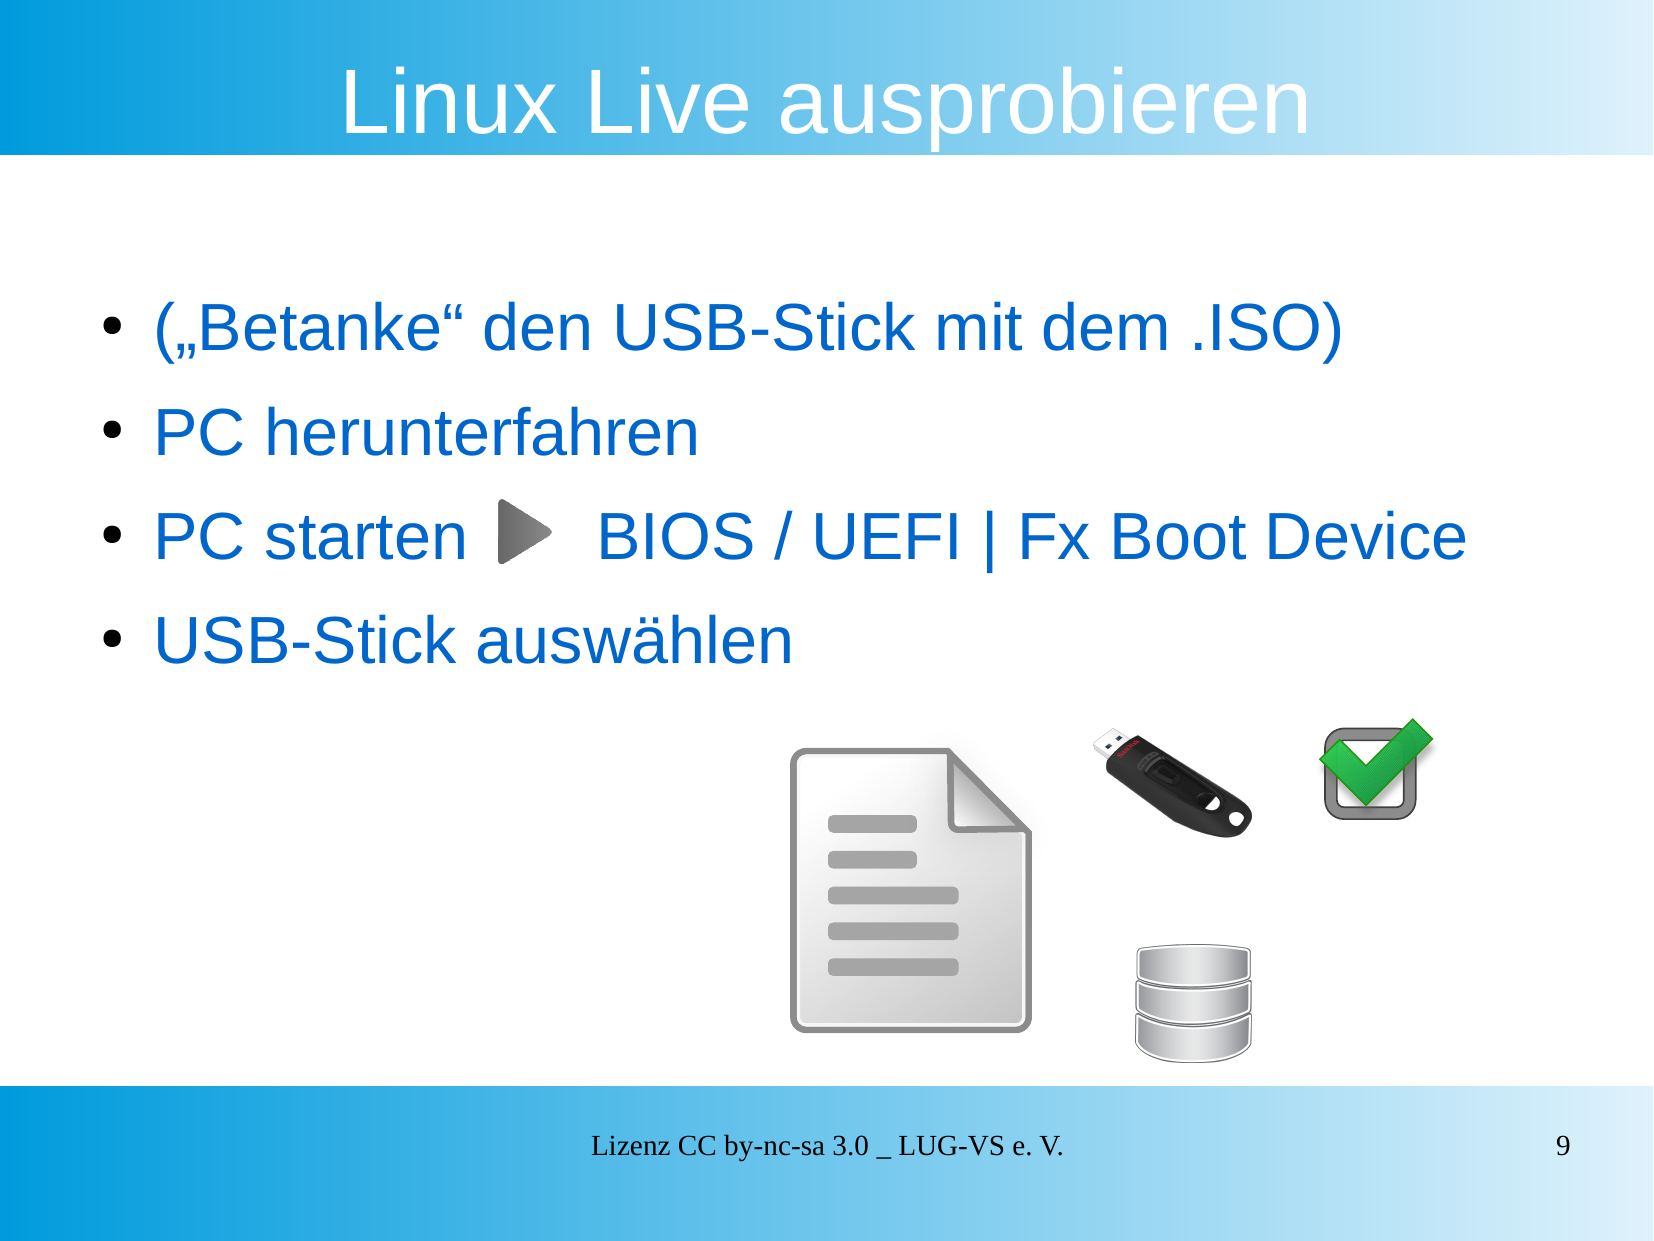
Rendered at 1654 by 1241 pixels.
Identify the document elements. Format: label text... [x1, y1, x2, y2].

list („Betanke“ den USB-Stick mit dem .ISO) PC herunterfahren PC starten BIOS / UEFI | Fx Boot Device USB-Stick auswählen [82, 290, 1571, 1010]
picture [1135, 944, 1252, 1063]
title Linux Live ausprobieren [82, 49, 1571, 155]
picture [1093, 703, 1252, 863]
picture [732, 710, 1090, 1068]
picture [1287, 685, 1455, 853]
picture [494, 496, 556, 568]
